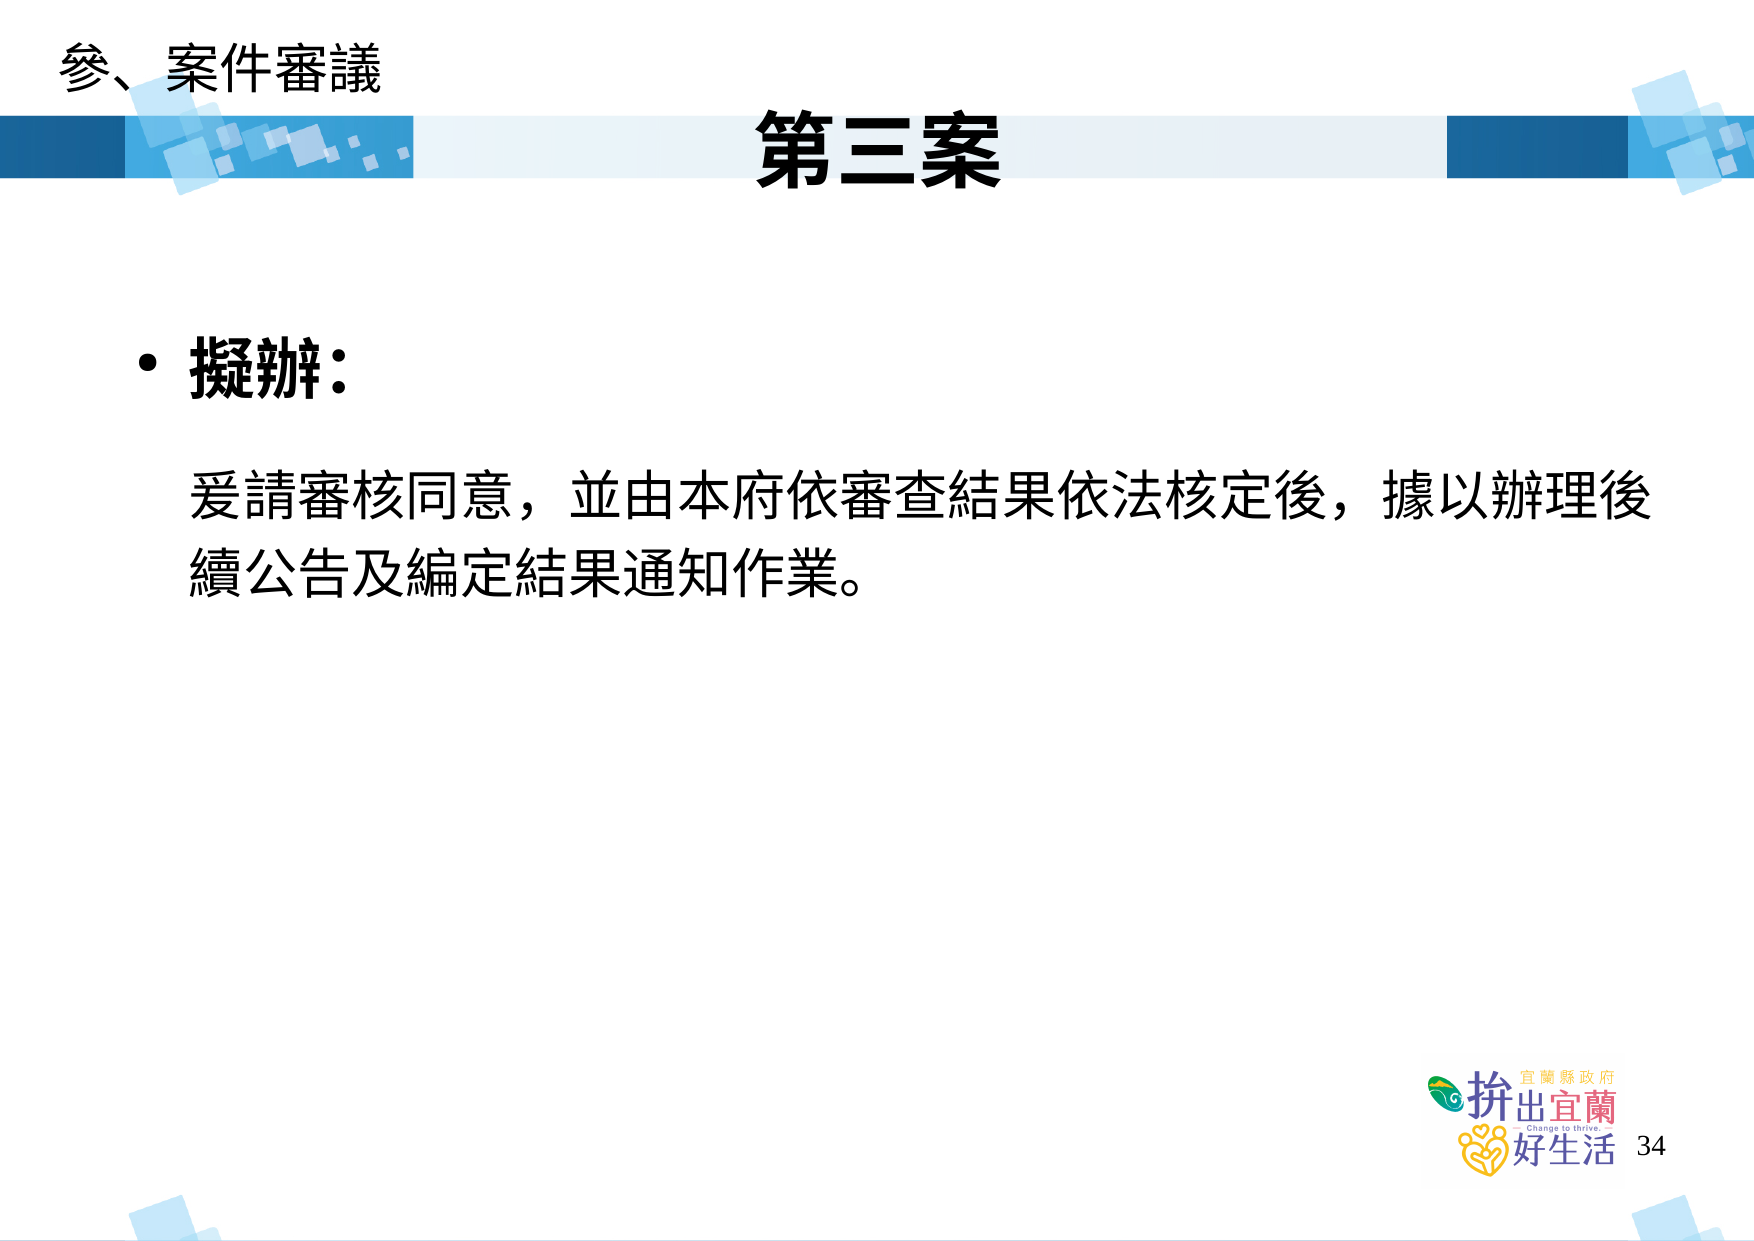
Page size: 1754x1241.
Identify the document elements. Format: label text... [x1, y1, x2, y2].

text_box 參、案件審議 [42, 17, 739, 144]
list 擬辦： 爰請審核同意，並由本府依審查結果依法核定後，據以辦理後續公告及編定結果通知作業。 [118, 59, 1697, 709]
picture [0, 0, 1754, 1241]
text_box 第三案 [738, 78, 1182, 426]
